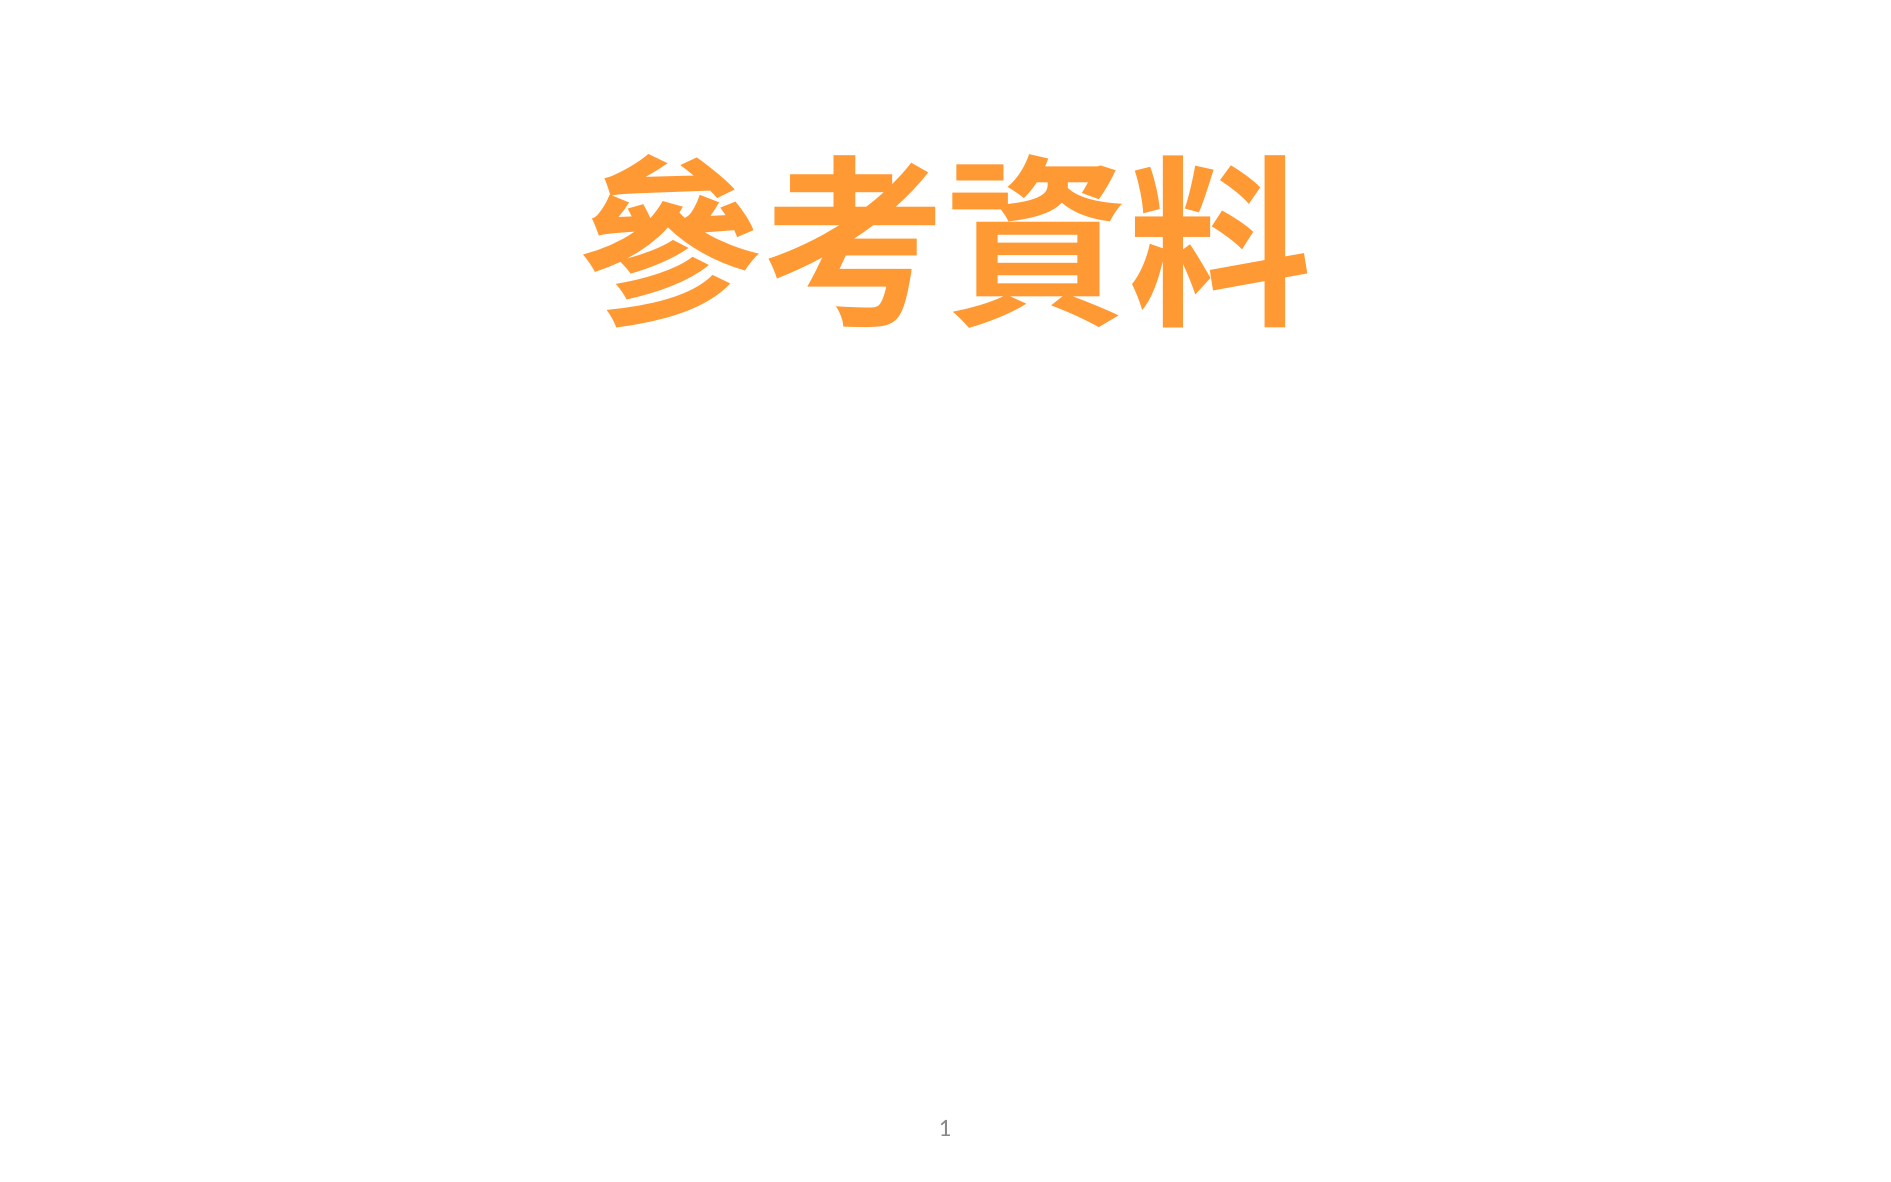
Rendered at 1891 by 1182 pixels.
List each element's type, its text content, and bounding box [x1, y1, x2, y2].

text_box 1 [645, 1094, 1245, 1158]
title 參考資料 [200, 120, 1690, 345]
